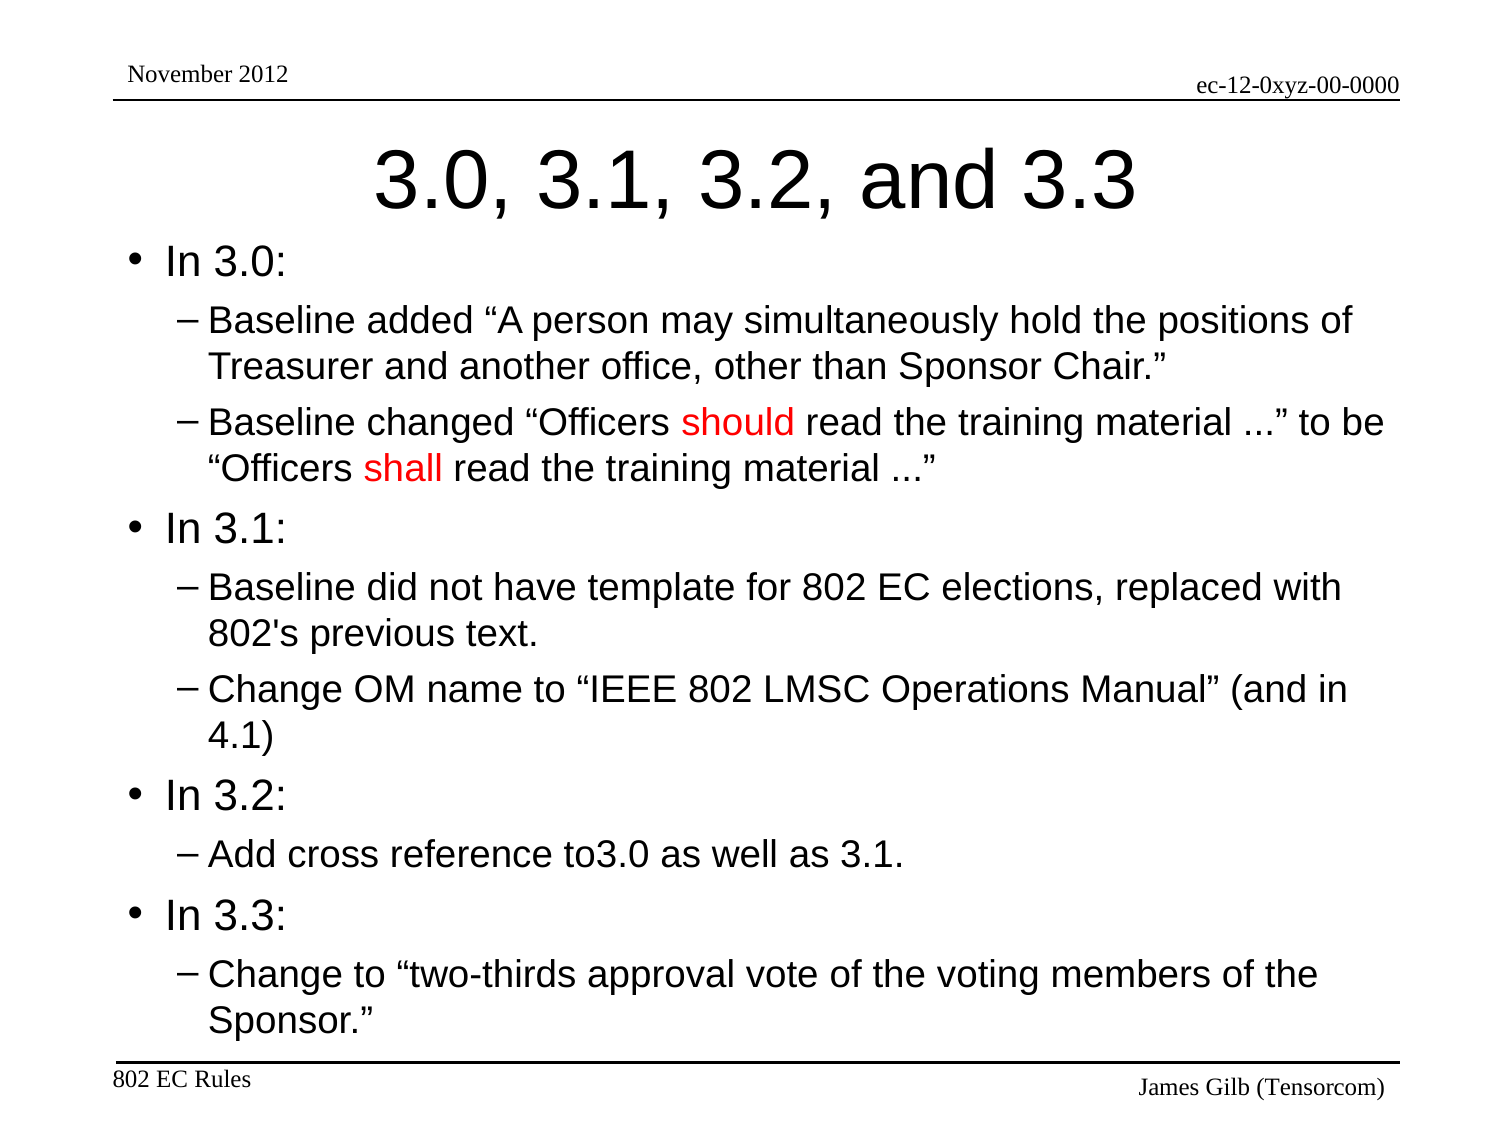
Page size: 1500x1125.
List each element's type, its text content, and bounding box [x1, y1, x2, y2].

title 3.0, 3.1, 3.2, and 3.3 [112, 112, 1401, 224]
list In 3.0: Baseline added “A person may simultaneously hold the positions of Treasurer and another office, other than Sponsor Chair.” Baseline changed “Officers should read the training material ...” to be “Officers shall read the training material ...” In 3.1: Baseline did not have template for 802 EC elections, replaced with 802's previous text. Change OM name to “IEEE 802 LMSC Operations Manual” (and in 4.1) In 3.2: Add cross reference to3.0 as well as 3.1. In 3.3: Change to “two-thirds approval vote of the voting members of the Sponsor.” [112, 224, 1426, 1051]
